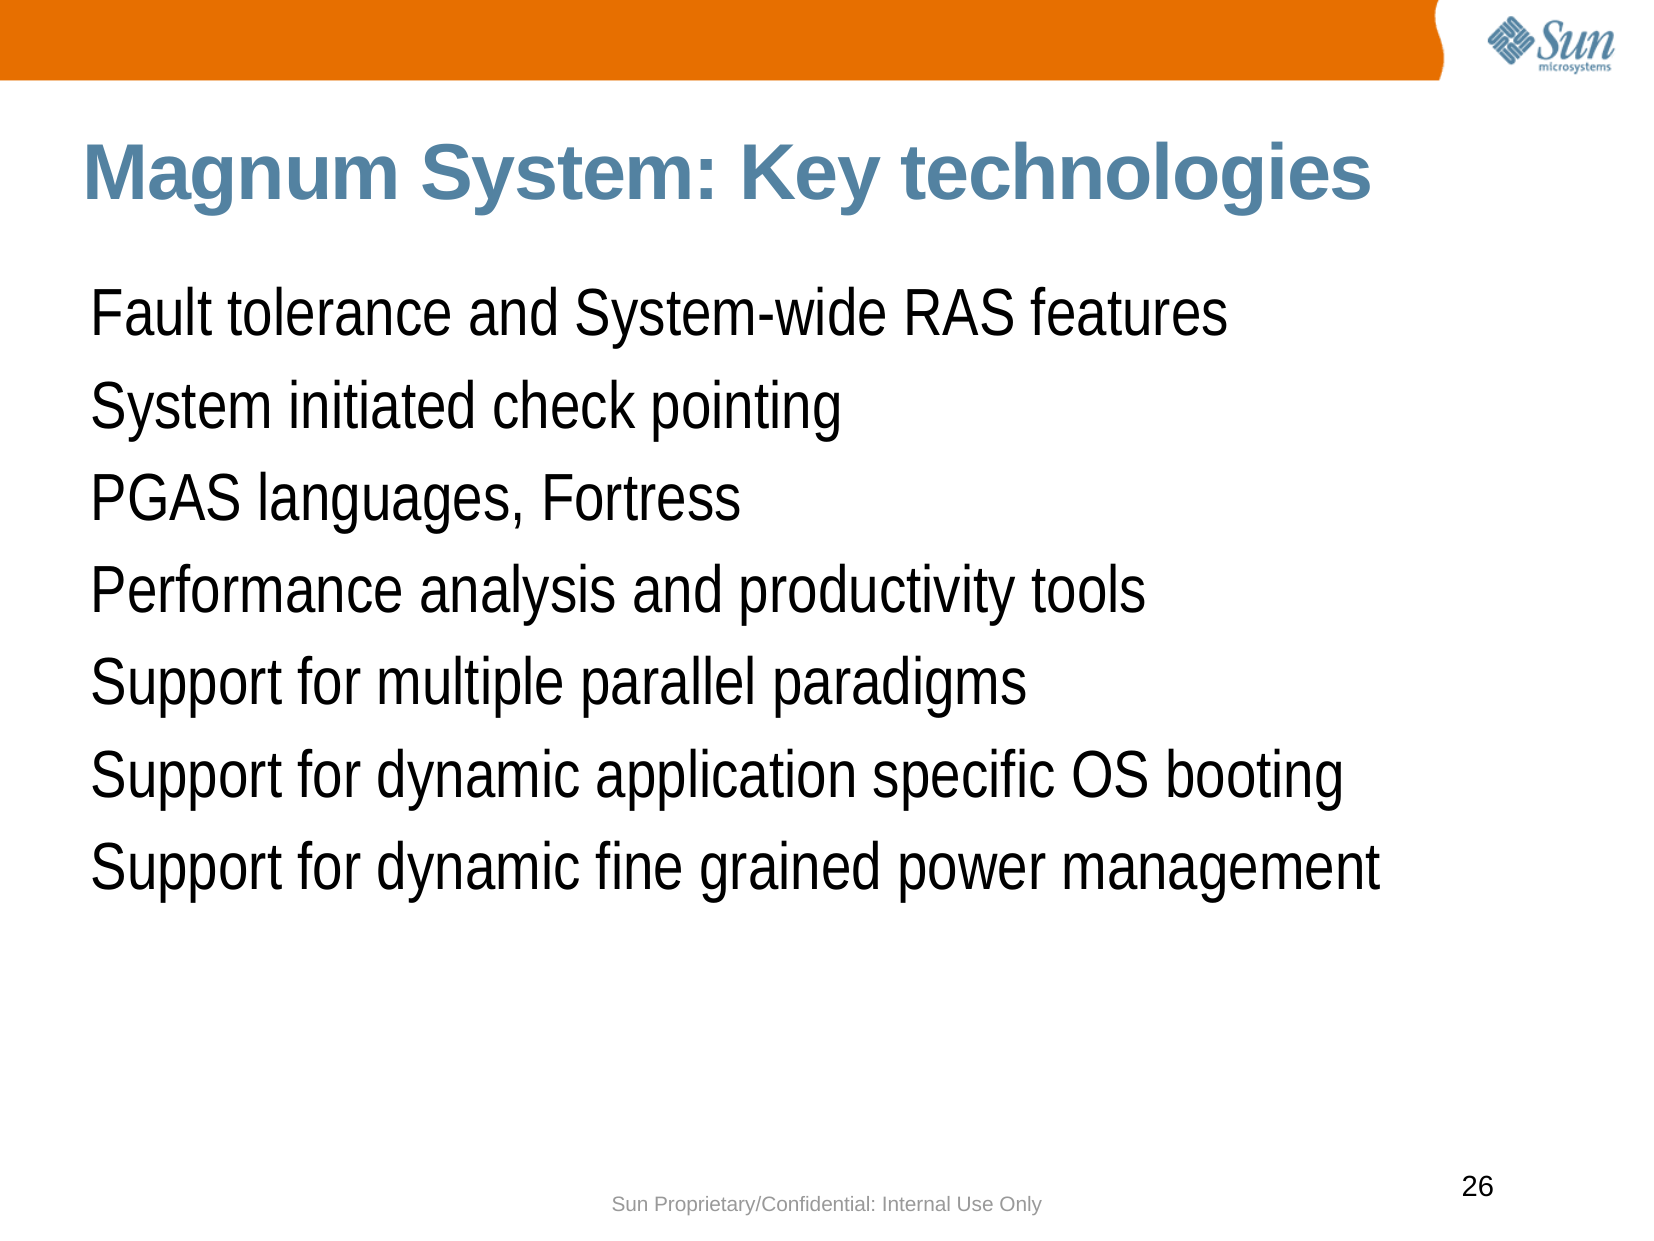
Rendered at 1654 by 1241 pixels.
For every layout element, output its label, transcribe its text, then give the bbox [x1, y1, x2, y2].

title Magnum System: Key technologies [82, 135, 1585, 251]
list Fault tolerance and System-wide RAS features System initiated check pointing PGAS languages, Fortress Performance analysis and productivity tools Support for multiple parallel paradigms Support for dynamic application specific OS booting Support for dynamic fine grained power management [71, 283, 1545, 1121]
picture [0, 0, 1654, 83]
